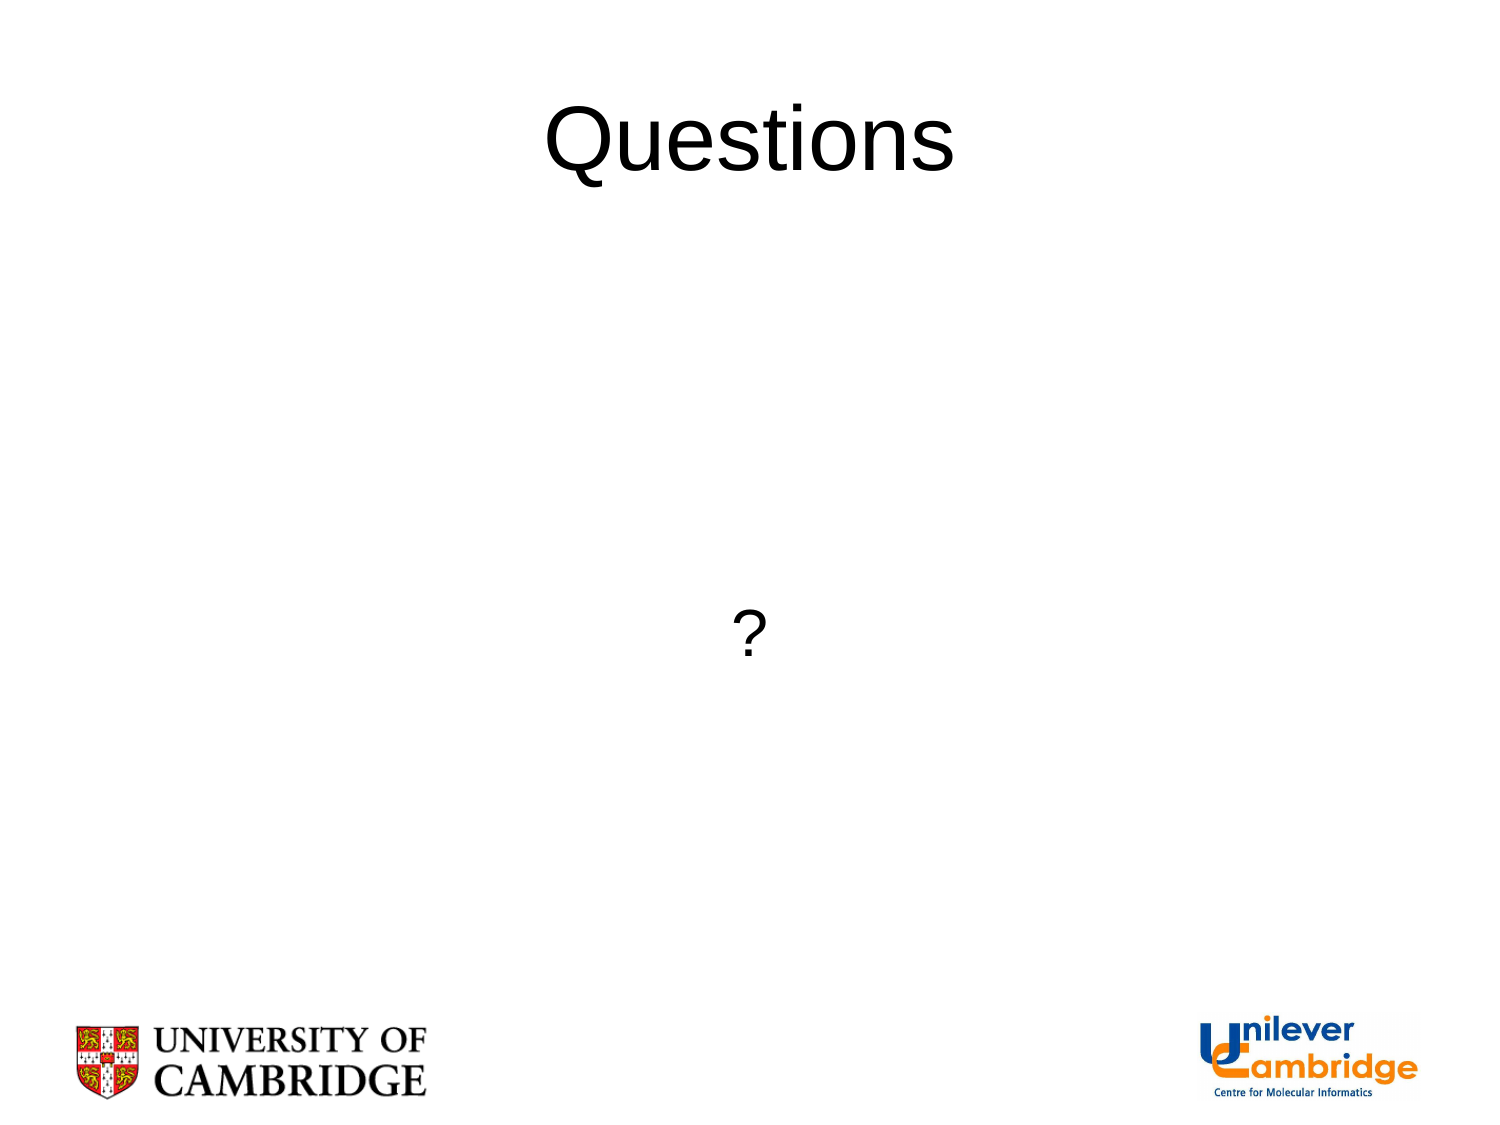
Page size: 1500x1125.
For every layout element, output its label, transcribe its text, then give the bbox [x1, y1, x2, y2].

subtitle ? [75, 269, 1426, 998]
picture [62, 1012, 438, 1105]
picture [1197, 1012, 1421, 1101]
title Questions [75, 45, 1426, 233]
